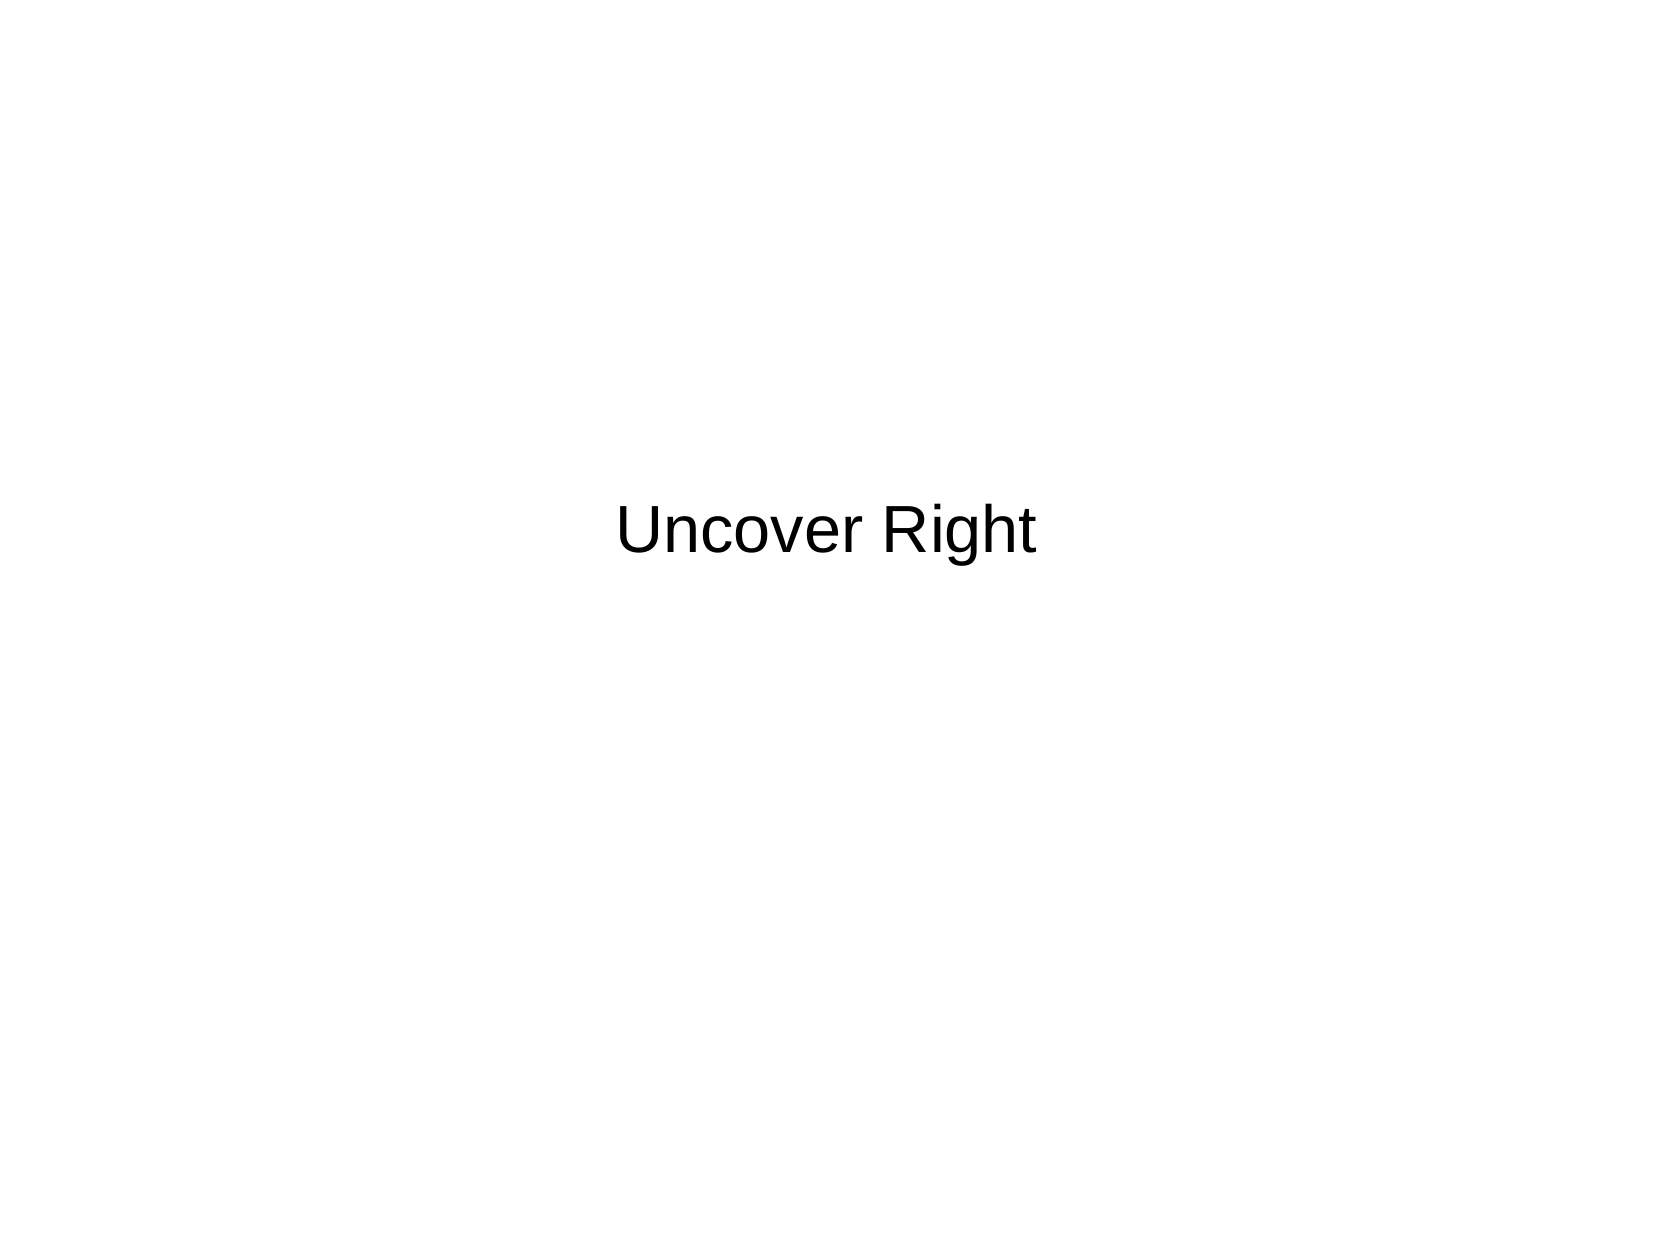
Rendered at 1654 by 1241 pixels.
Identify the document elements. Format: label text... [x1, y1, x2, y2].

subtitle Uncover Right [82, 49, 1571, 1010]
